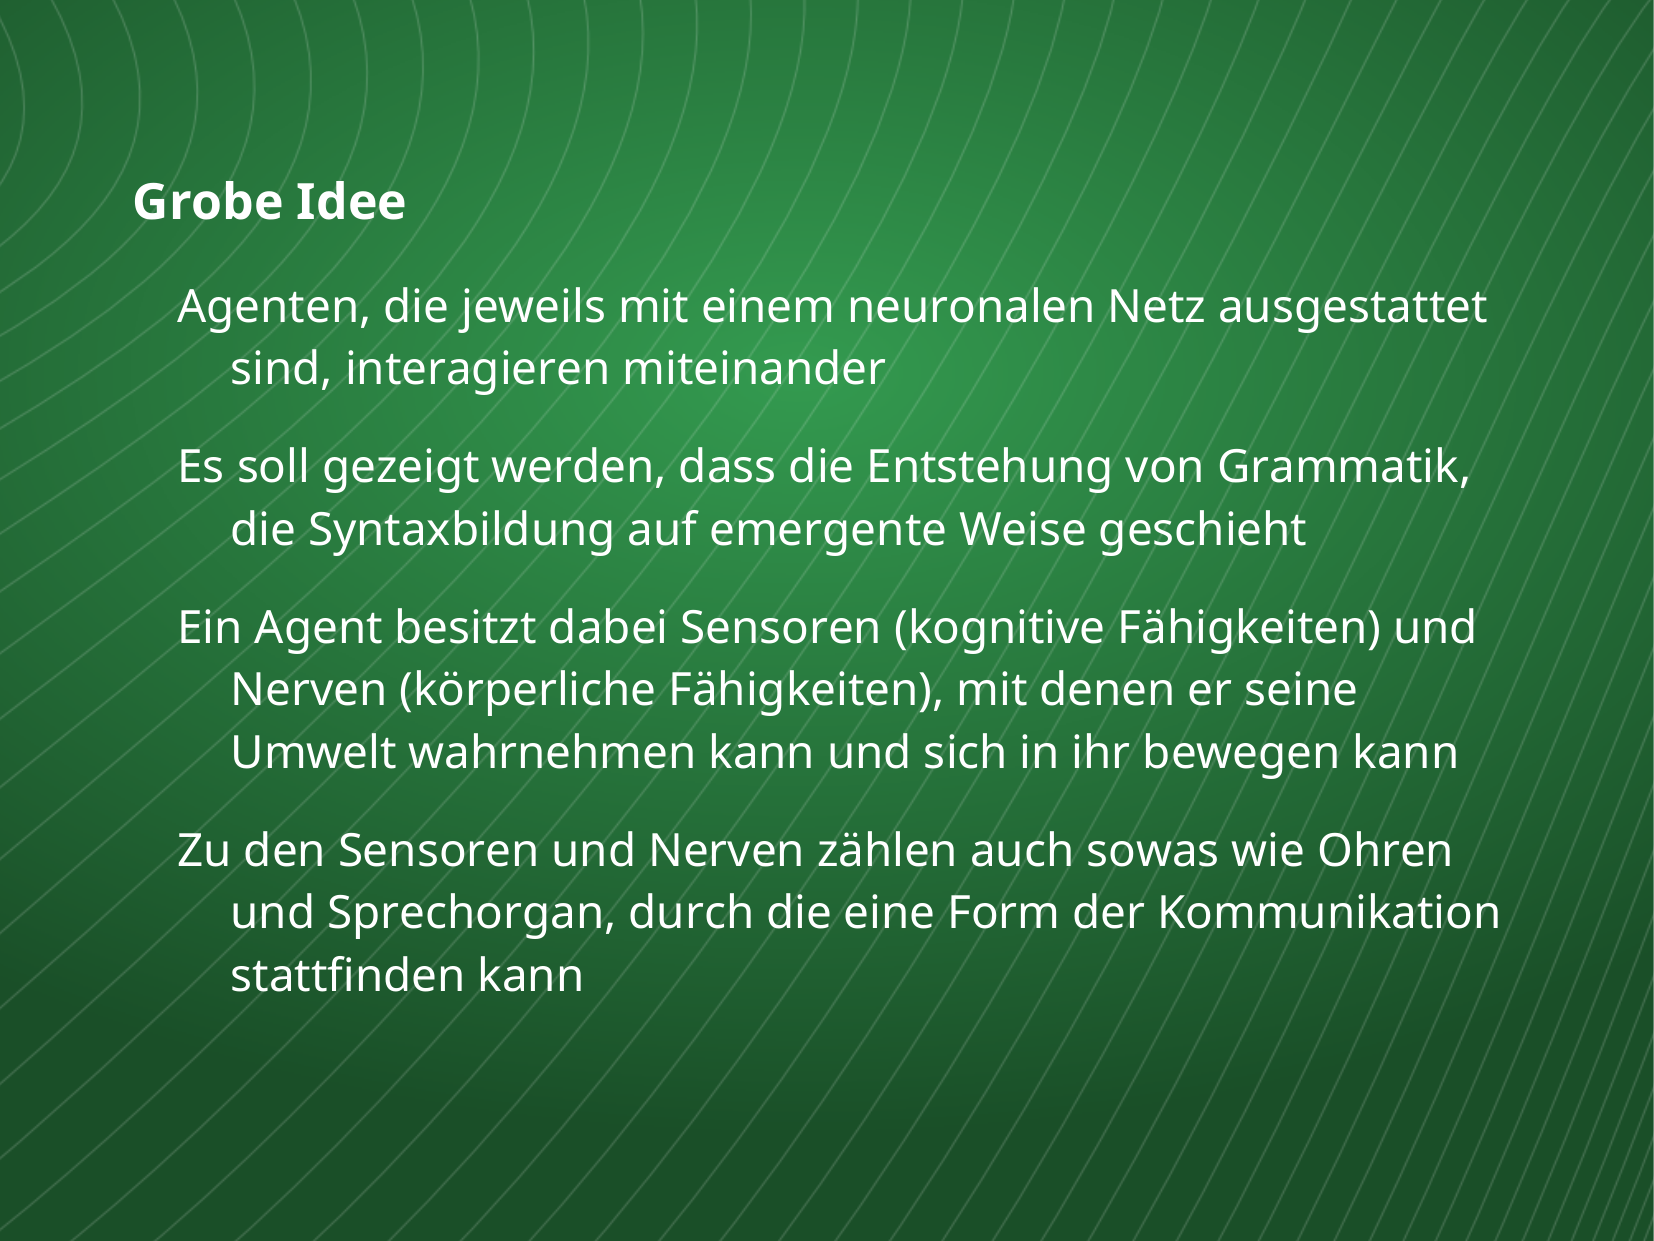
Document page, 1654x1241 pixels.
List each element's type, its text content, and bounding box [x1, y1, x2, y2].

text_box Grobe Idee [118, 158, 404, 237]
picture [0, 0, 1654, 1241]
text_box Agenten, die jeweils mit einem neuronalen Netz ausgestattet sind, interagieren miteinander Es soll gezeigt werden, dass die Entstehung von Grammatik, die Syntaxbildung auf emergente Weise geschieht Ein Agent besitzt dabei Sensoren (kognitive Fähigkeiten) und Nerven (körperliche Fähigkeiten), mit denen er seine Umwelt wahrnehmen kann und sich in ihr bewegen kann Zu den Sensoren und Nerven zählen auch sowas wie Ohren und Sprechorgan, durch die eine Form der Kommunikation stattfinden kann [162, 265, 1536, 957]
